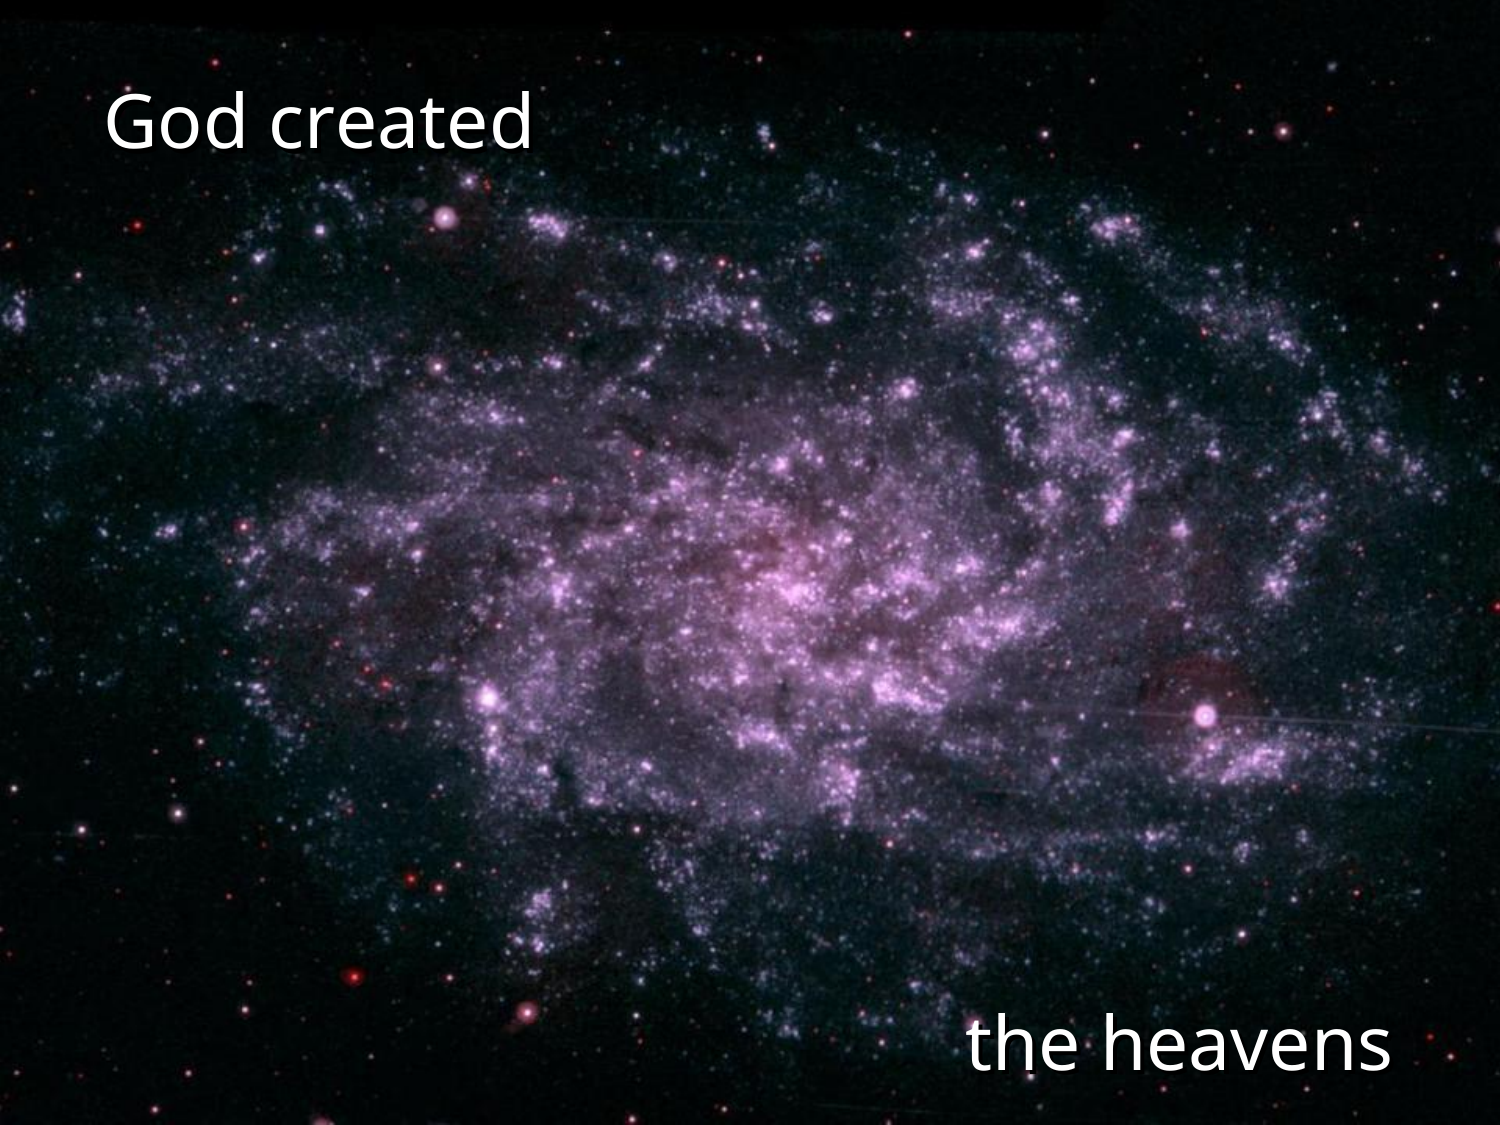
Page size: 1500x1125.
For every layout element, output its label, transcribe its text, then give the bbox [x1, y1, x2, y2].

picture [0, 0, 1500, 1125]
text_box the heavens [950, 987, 1459, 1094]
text_box God created [88, 66, 603, 172]
